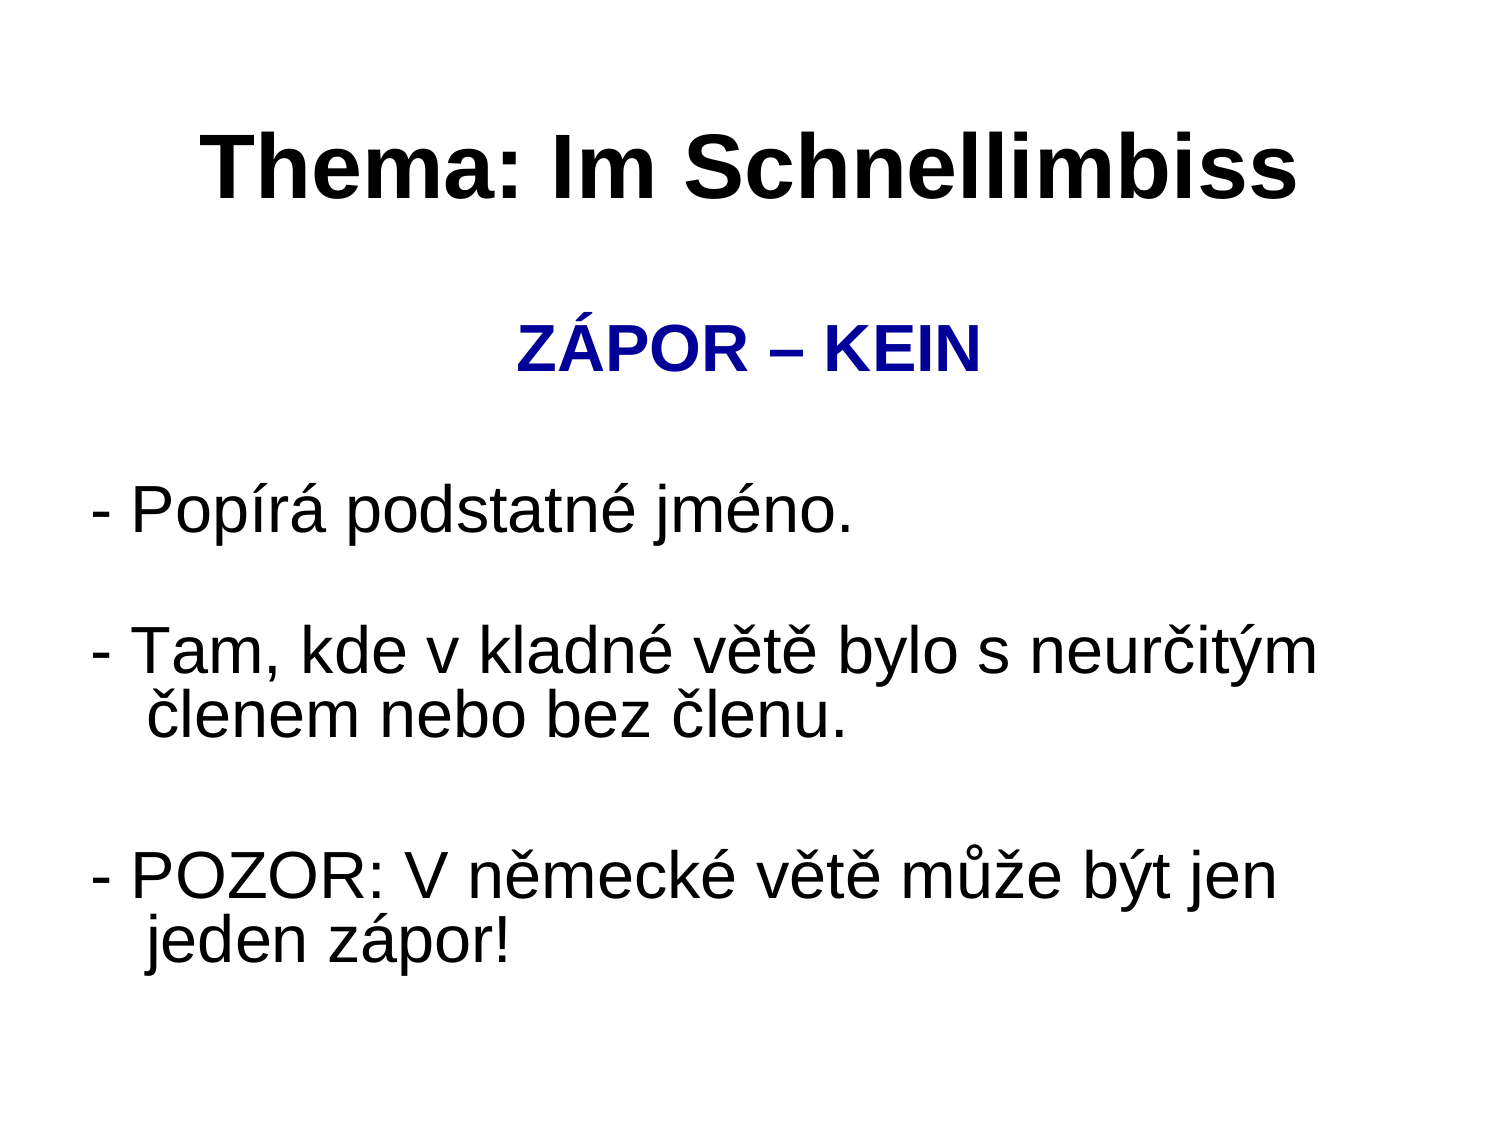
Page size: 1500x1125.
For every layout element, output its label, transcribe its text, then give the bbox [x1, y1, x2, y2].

list ZÁPOR – KEIN - Popírá podstatné jméno. - Tam, kde v kladné větě bylo s neurčitým členem nebo bez členu. - POZOR: V německé větě může být jen jeden zápor! [75, 312, 1426, 988]
title Thema: Im Schnellimbiss [75, 47, 1426, 276]
